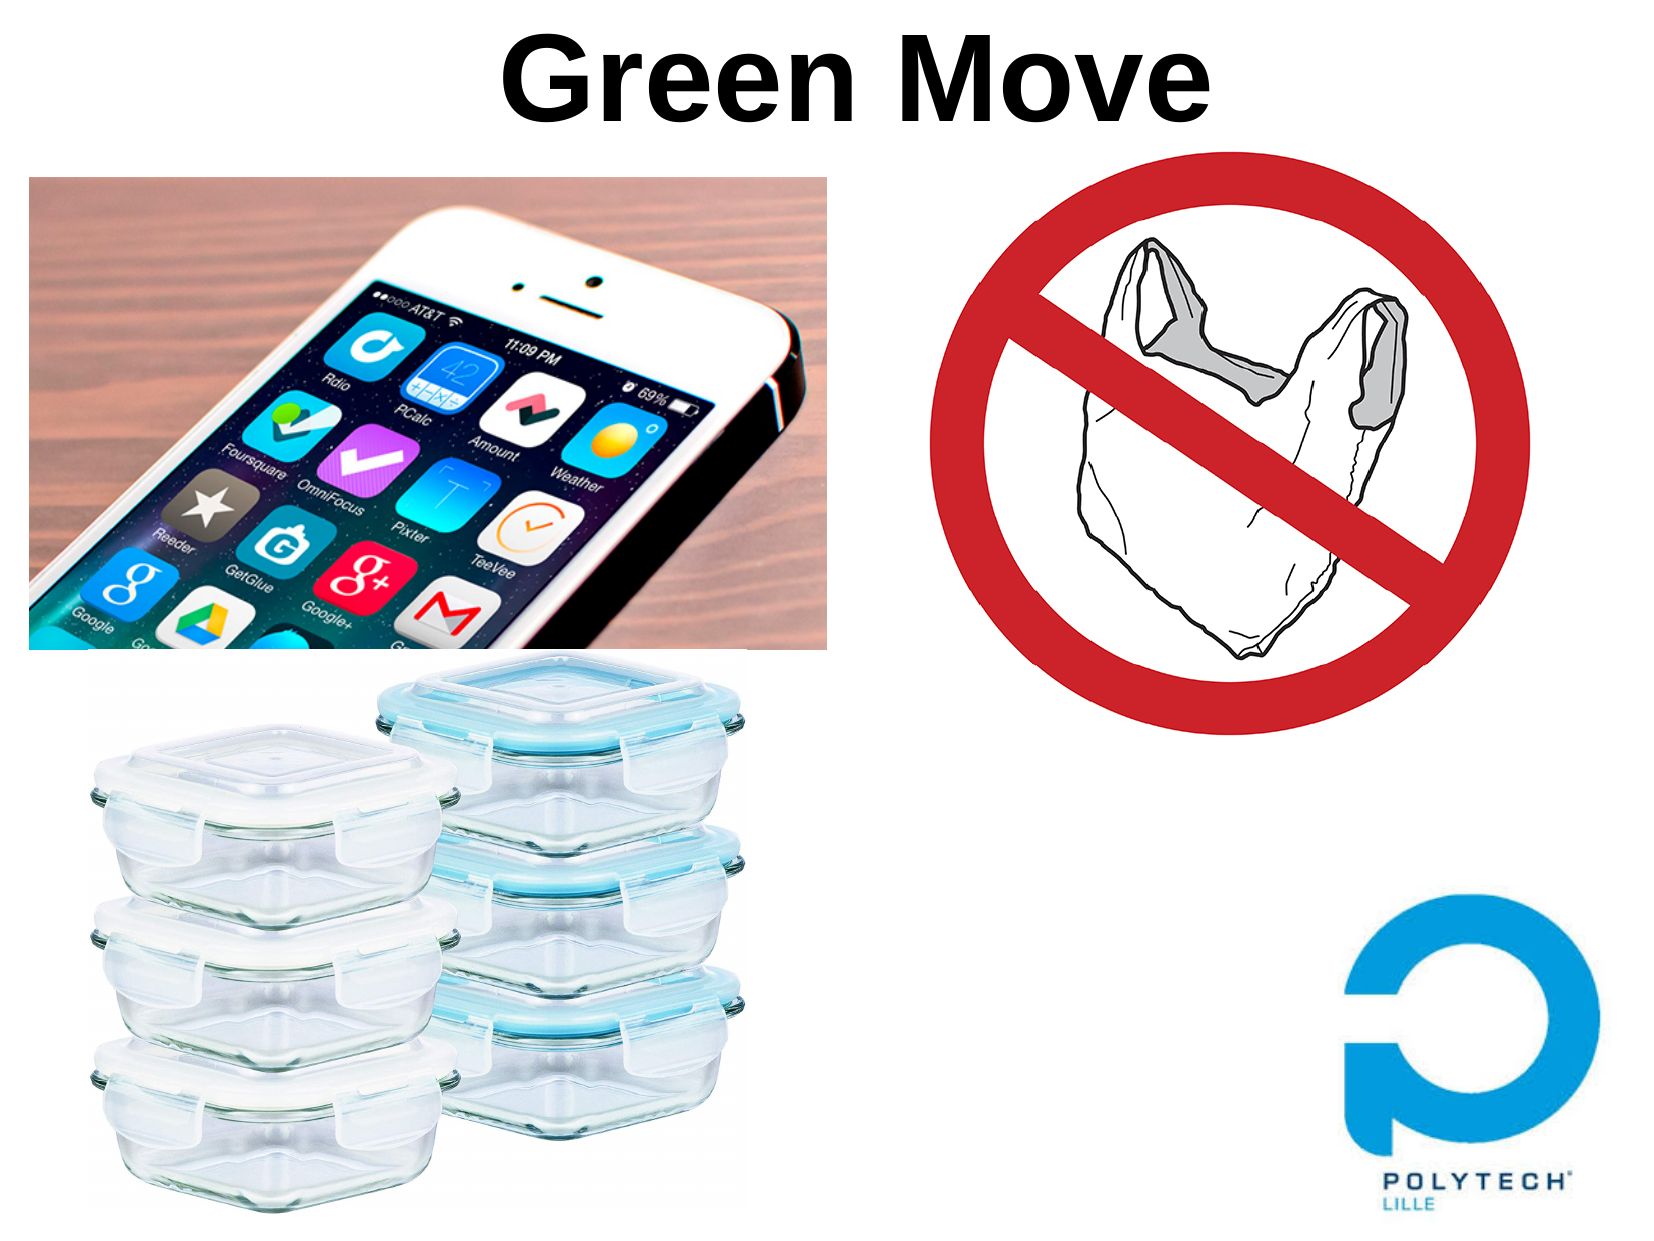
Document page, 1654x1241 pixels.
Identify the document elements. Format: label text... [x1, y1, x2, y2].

picture [29, 177, 827, 1214]
picture [1299, 885, 1654, 1241]
picture [925, 147, 1536, 739]
text_box Green Move [442, 0, 1270, 296]
